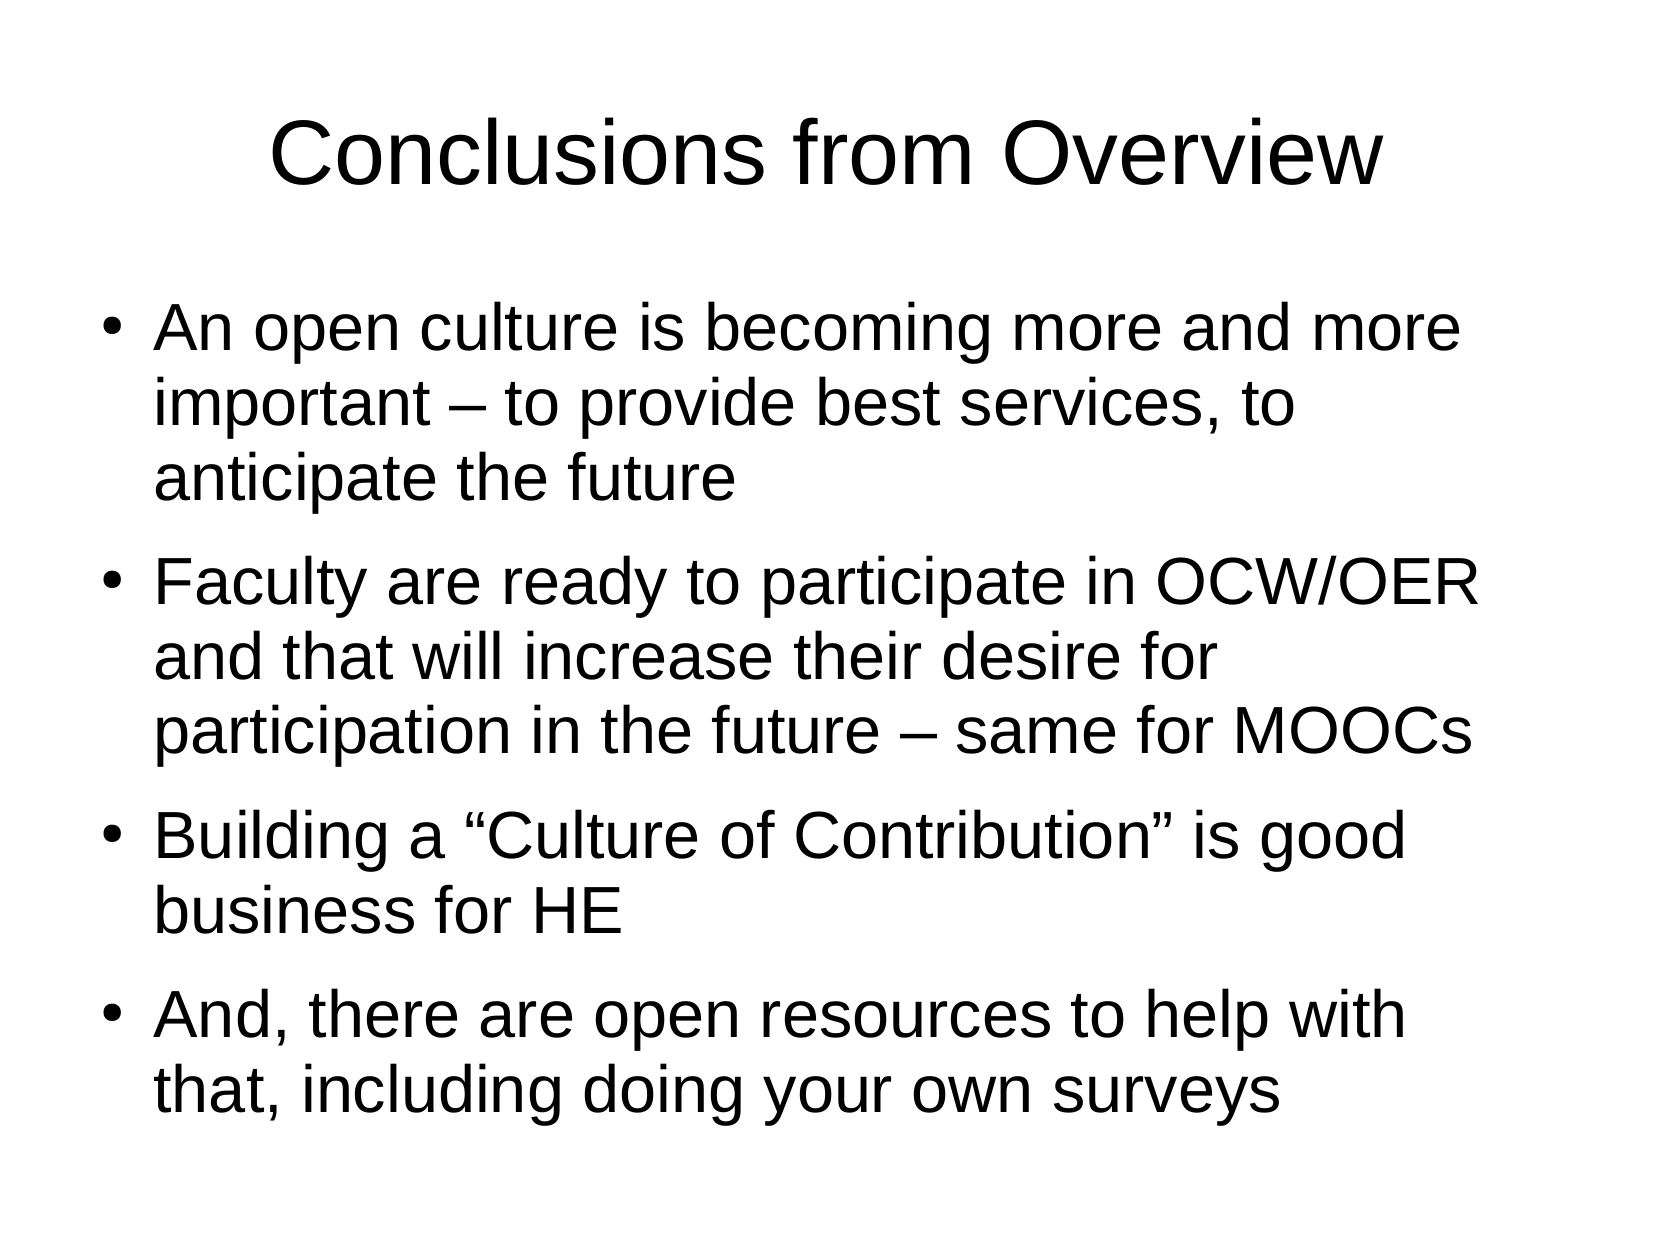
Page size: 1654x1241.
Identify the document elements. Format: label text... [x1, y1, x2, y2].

list An open culture is becoming more and more important – to provide best services, to anticipate the future Faculty are ready to participate in OCW/OER and that will increase their desire for participation in the future – same for MOOCs Building a “Culture of Contribution” is good business for HE And, there are open resources to help with that, including doing your own surveys [82, 290, 1538, 1156]
title Conclusions from Overview [82, 49, 1571, 257]
